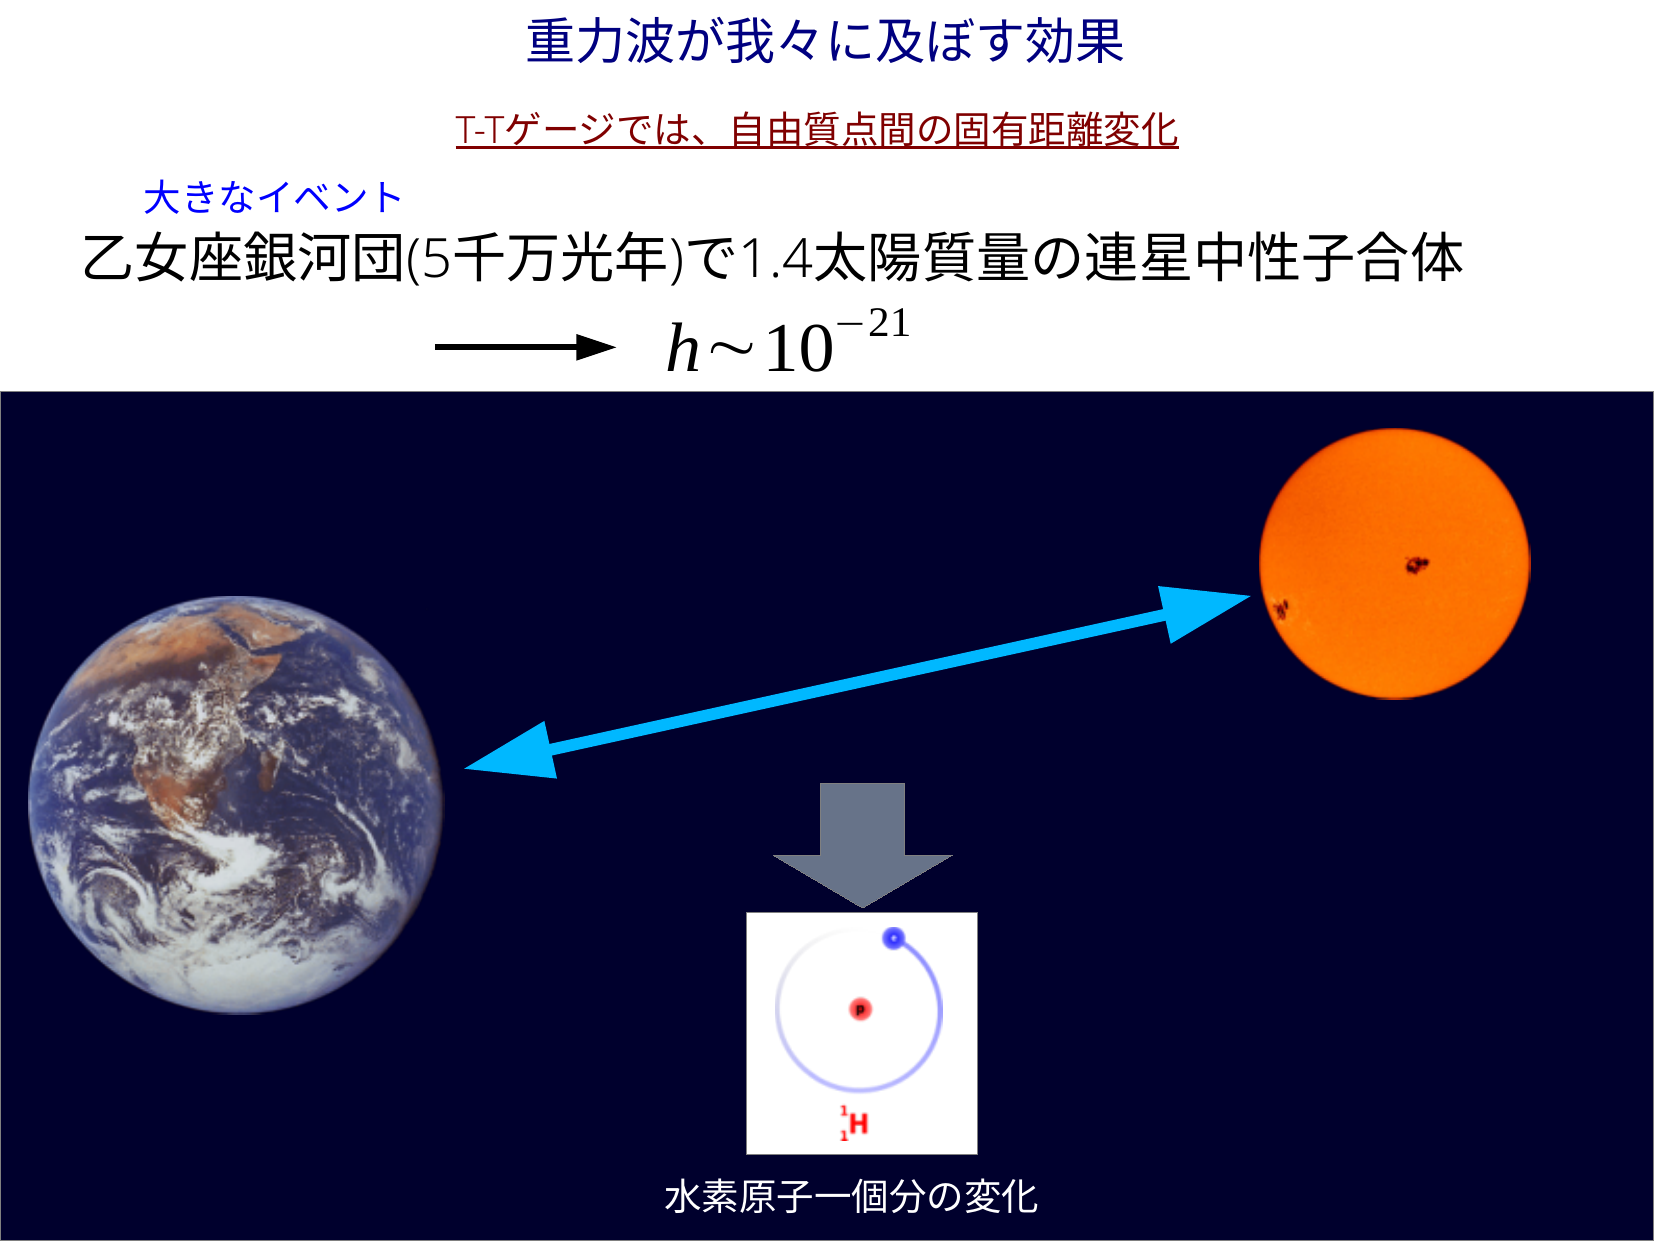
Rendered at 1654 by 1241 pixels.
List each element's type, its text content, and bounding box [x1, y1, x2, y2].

text_box 大きなイベント [128, 160, 423, 232]
text_box T-Tゲージでは、自由質点間の固有距離変化 [440, 92, 1213, 164]
picture [28, 596, 445, 1015]
chart [657, 298, 919, 387]
picture [1259, 428, 1531, 700]
text_box 乙女座銀河団(5千万光年)で1.4太陽質量の連星中性子合体 [65, 207, 1608, 304]
text_box 水素原子一個分の変化 [649, 1159, 1057, 1231]
picture [775, 927, 943, 1141]
text_box [0, 391, 1654, 1241]
text_box 重力波が我々に及ぼす効果 [510, 0, 1144, 84]
